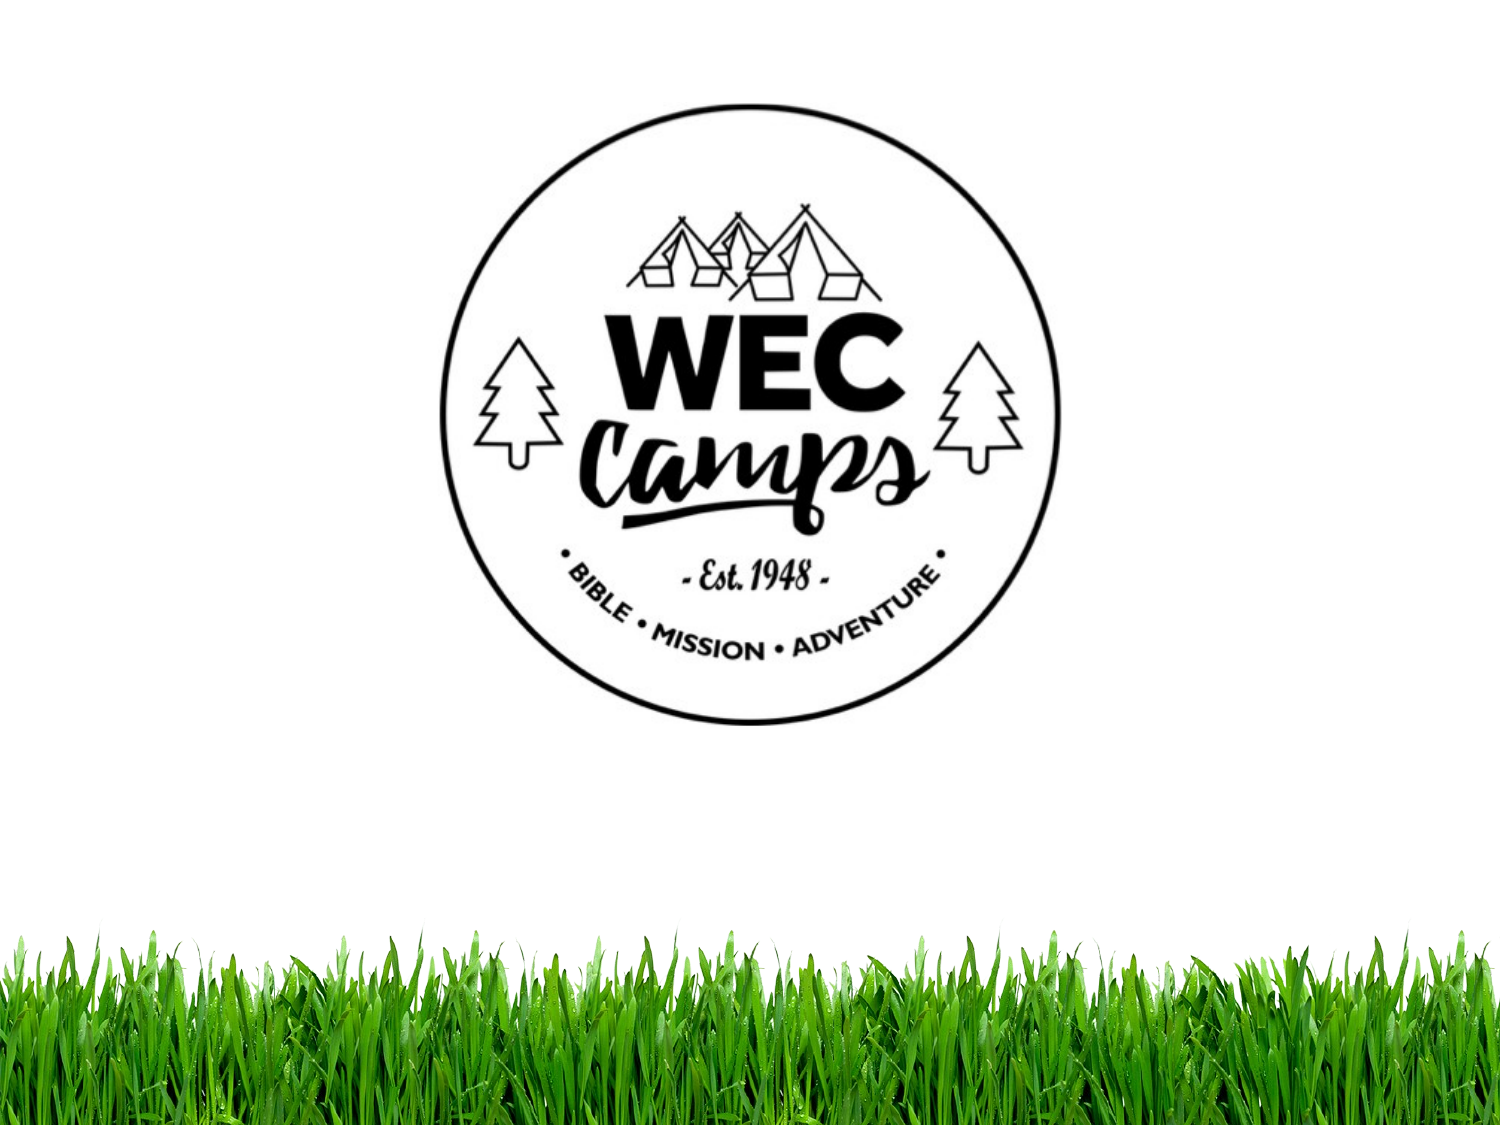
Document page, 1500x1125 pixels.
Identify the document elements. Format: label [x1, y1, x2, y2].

picture [0, 908, 1500, 1125]
picture [437, 102, 1063, 729]
